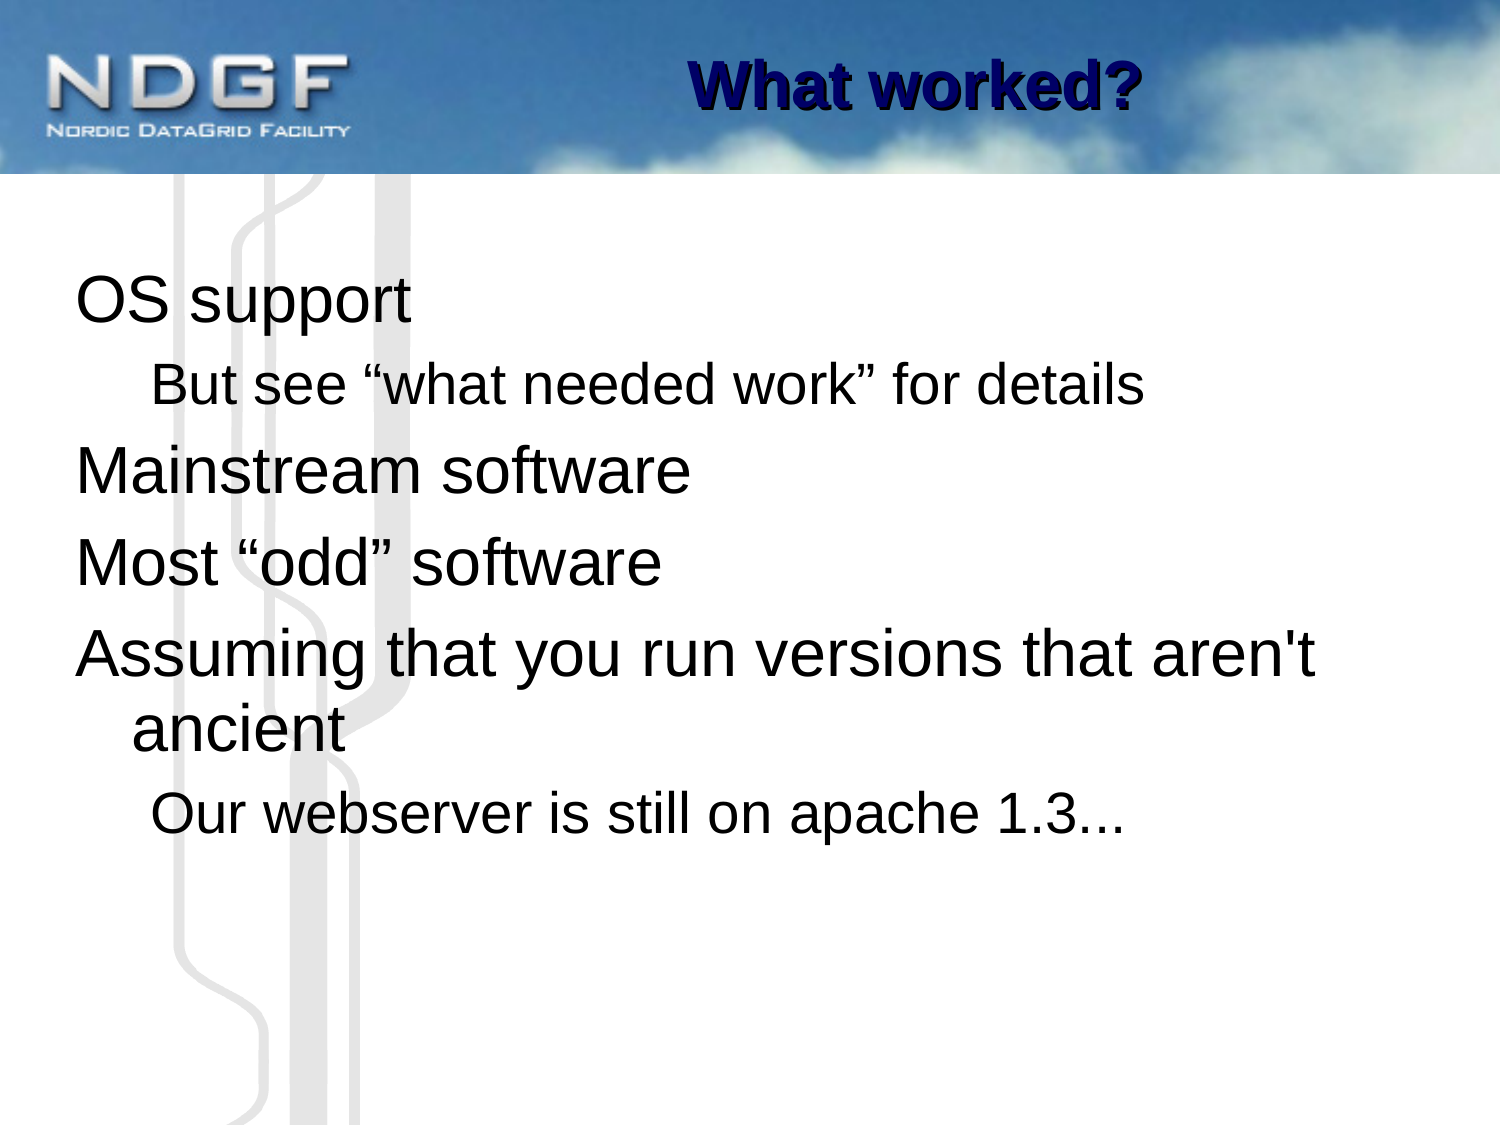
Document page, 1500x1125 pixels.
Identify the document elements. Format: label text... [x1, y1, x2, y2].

list OS support But see “what needed work” for details Mainstream software Most “odd” software Assuming that you run versions that aren't ancient Our webserver is still on apache 1.3... [75, 262, 1426, 991]
title What worked? [372, 26, 1459, 142]
picture [0, 0, 1500, 1125]
